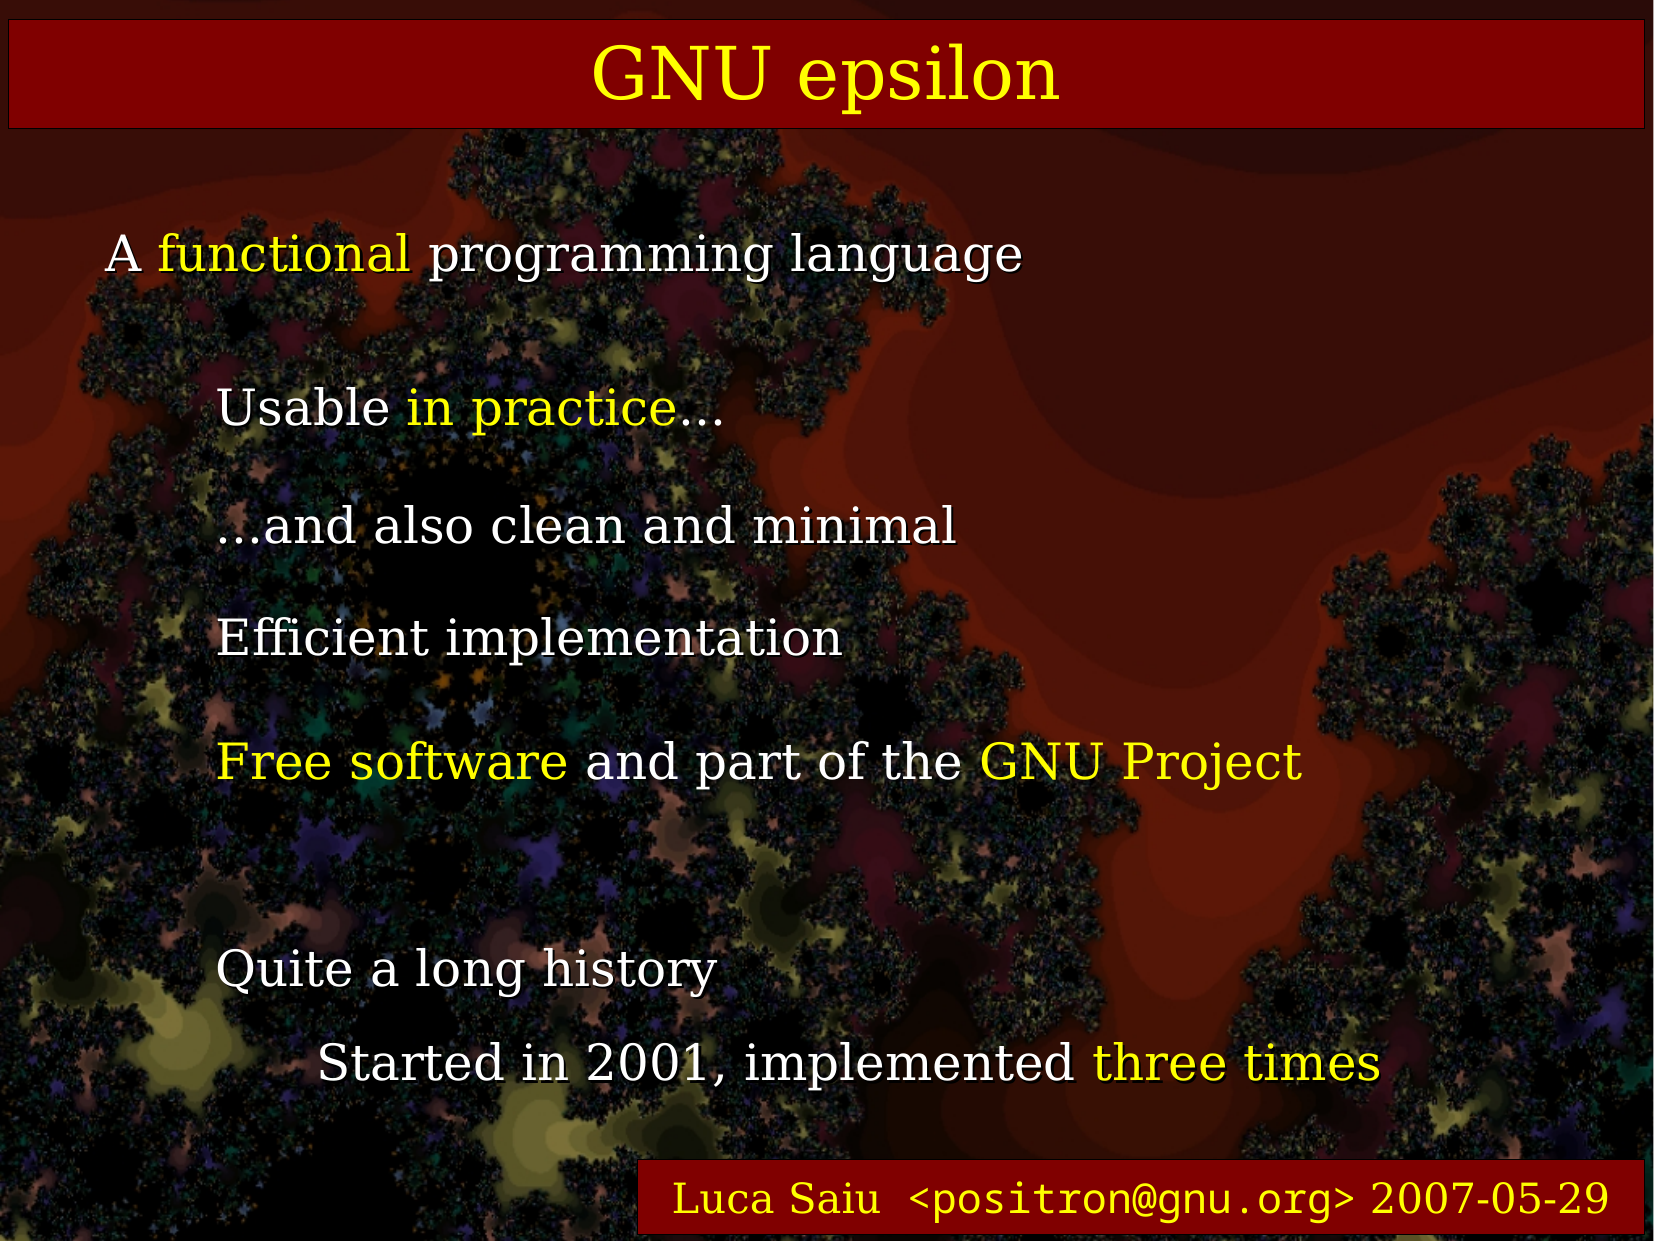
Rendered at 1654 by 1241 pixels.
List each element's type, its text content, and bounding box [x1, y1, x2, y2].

text_box Started in 2001, implemented three times [300, 1034, 1399, 1093]
text_box ...and also clean and minimal [199, 496, 974, 556]
text_box Luca Saiu <positron@gnu.org> 2007-05-29 [637, 1159, 1645, 1235]
text_box A functional programming language [105, 225, 1025, 284]
text_box Free software and part of the GNU Project [199, 733, 1318, 792]
text_box Efficient implementation [199, 608, 861, 668]
text_box Usable in practice... [199, 378, 742, 437]
text_box Quite a long history [199, 939, 735, 999]
picture [0, 0, 1654, 1241]
text_box GNU epsilon [8, 19, 1645, 129]
